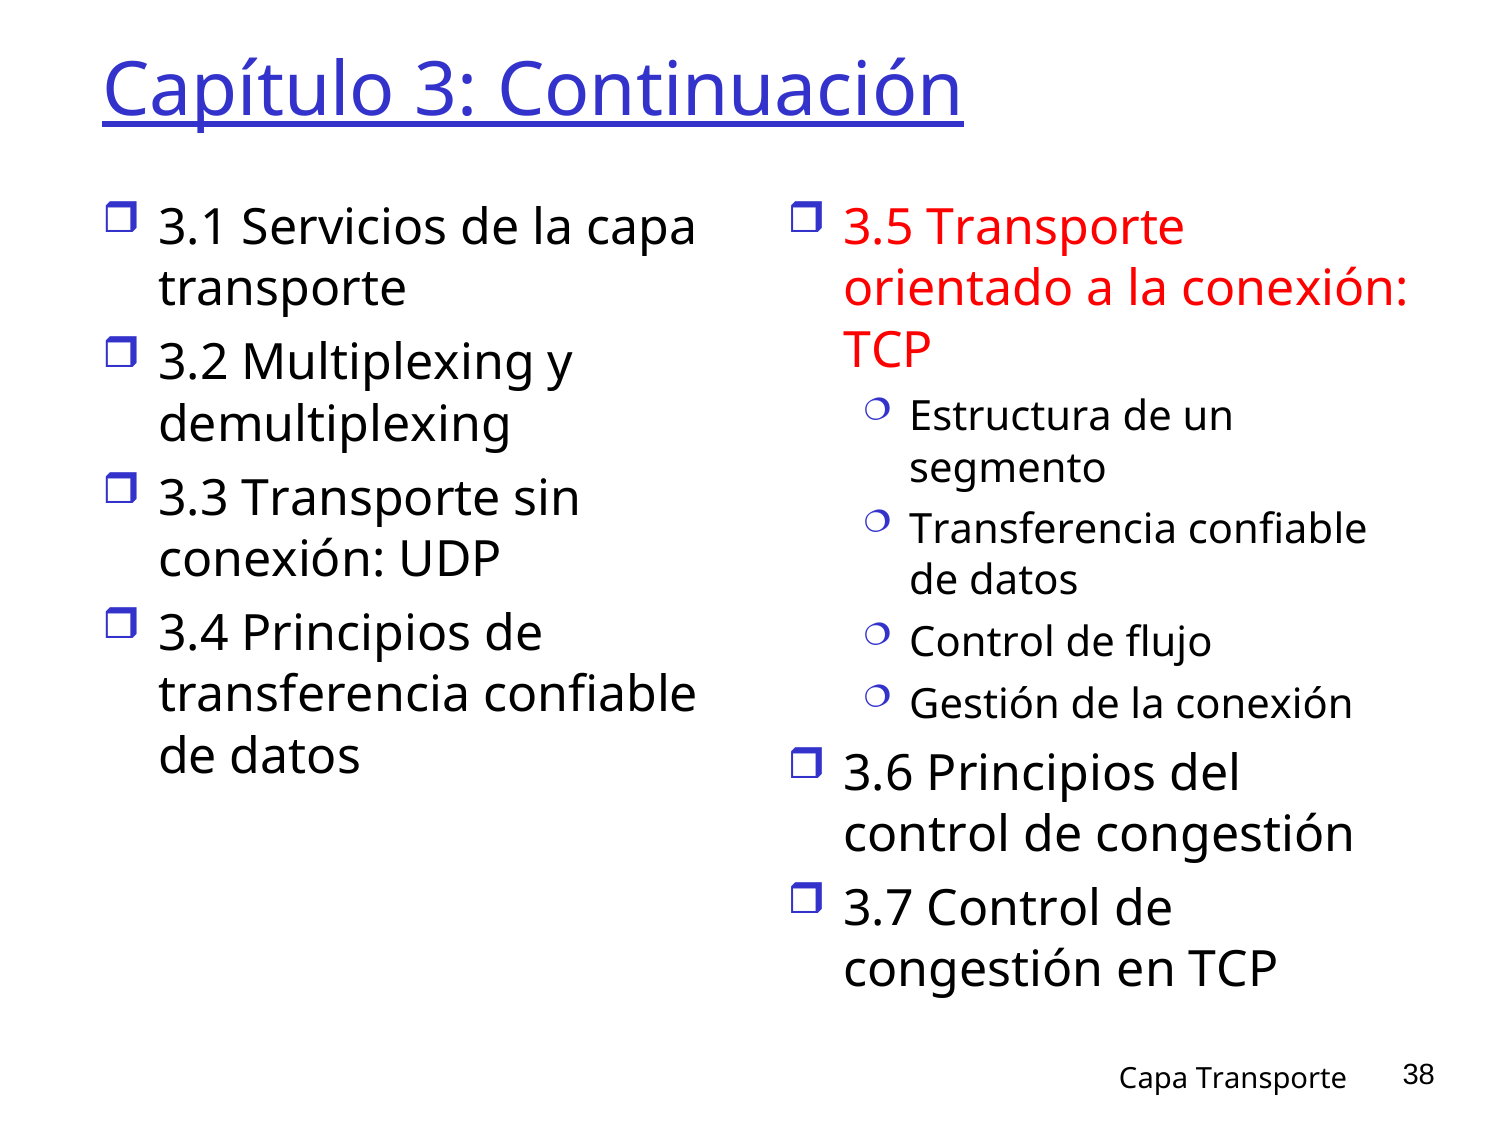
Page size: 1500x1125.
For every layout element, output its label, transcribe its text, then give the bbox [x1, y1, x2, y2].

list 3.5 Transporte orientado a la conexión: TCP Estructura de un segmento Transferencia confiable de datos Control de flujo Gestión de la conexión 3.6 Principios del control de congestión 3.7 Control de congestión en TCP [772, 187, 1426, 1041]
title Capítulo 3: Continuación [87, 15, 1463, 158]
list 3.1 Servicios de la capa transporte 3.2 Multiplexing y demultiplexing 3.3 Transporte sin conexión: UDP 3.4 Principios de transferencia confiable de datos [87, 187, 741, 1041]
